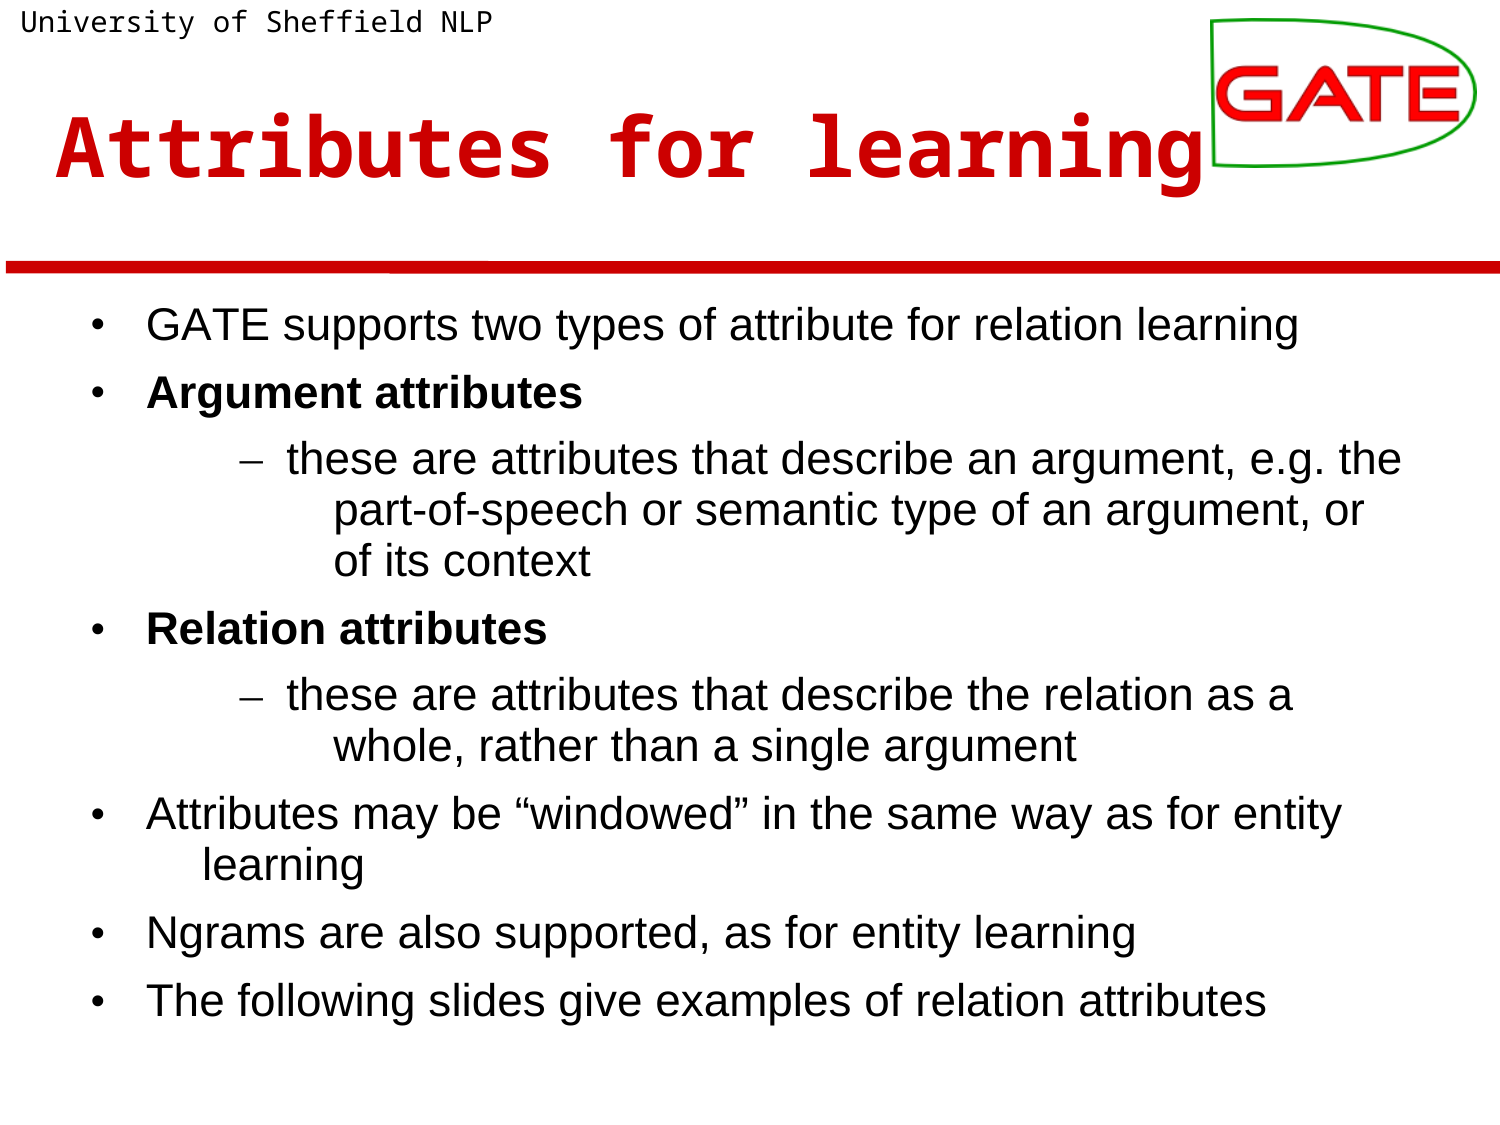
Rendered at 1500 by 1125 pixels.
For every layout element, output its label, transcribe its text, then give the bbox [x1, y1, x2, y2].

list GATE supports two types of attribute for relation learning Argument attributes these are attributes that describe an argument, e.g. the part-of-speech or semantic type of an argument, or of its context Relation attributes these are attributes that describe the relation as a whole, rather than a single argument Attributes may be “windowed” in the same way as for entity learning Ngrams are also supported, as for entity learning The following slides give examples of relation attributes [74, 291, 1425, 1059]
title Attributes for learning [41, 37, 1391, 254]
picture [1210, 18, 1477, 168]
